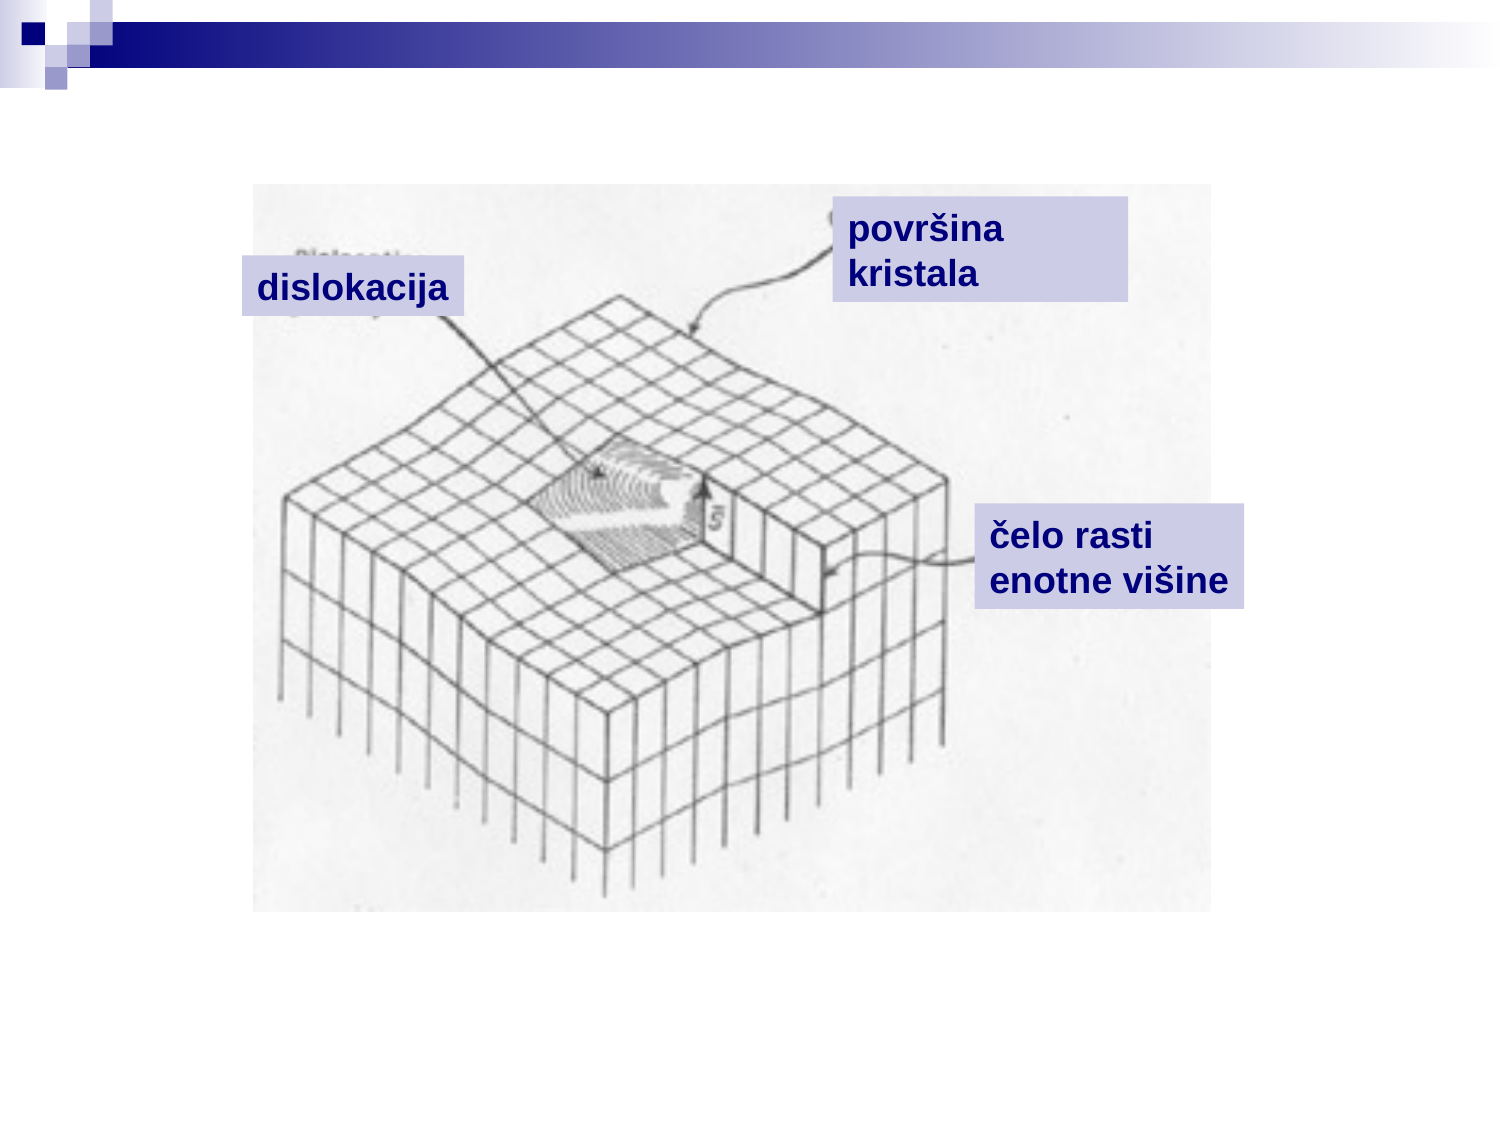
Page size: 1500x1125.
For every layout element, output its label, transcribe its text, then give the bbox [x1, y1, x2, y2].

picture [253, 184, 1211, 912]
text_box čelo rasti enotne višine [974, 503, 1245, 609]
text_box površina kristala [832, 196, 1129, 302]
text_box dislokacija [242, 255, 465, 316]
